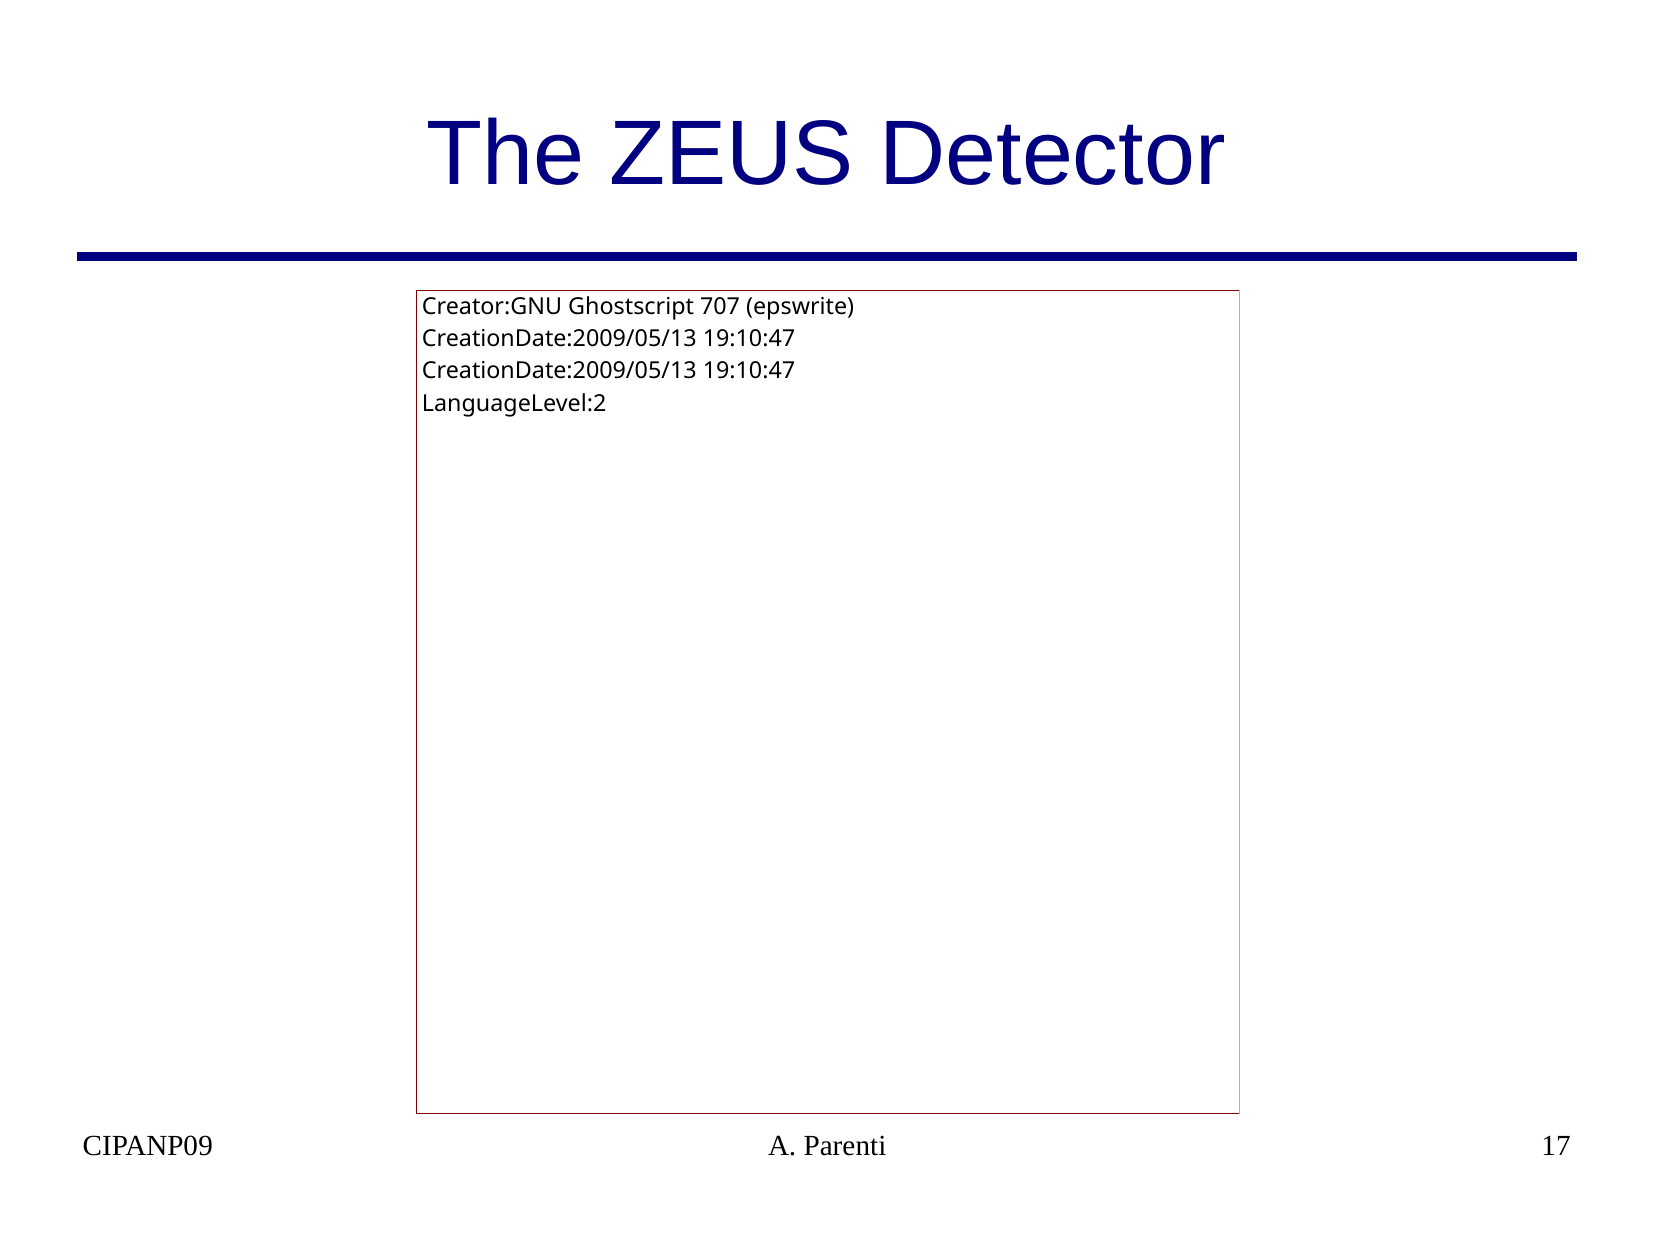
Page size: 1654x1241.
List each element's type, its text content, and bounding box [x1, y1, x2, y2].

picture [414, 288, 1240, 1114]
title The ZEUS Detector [82, 56, 1571, 250]
